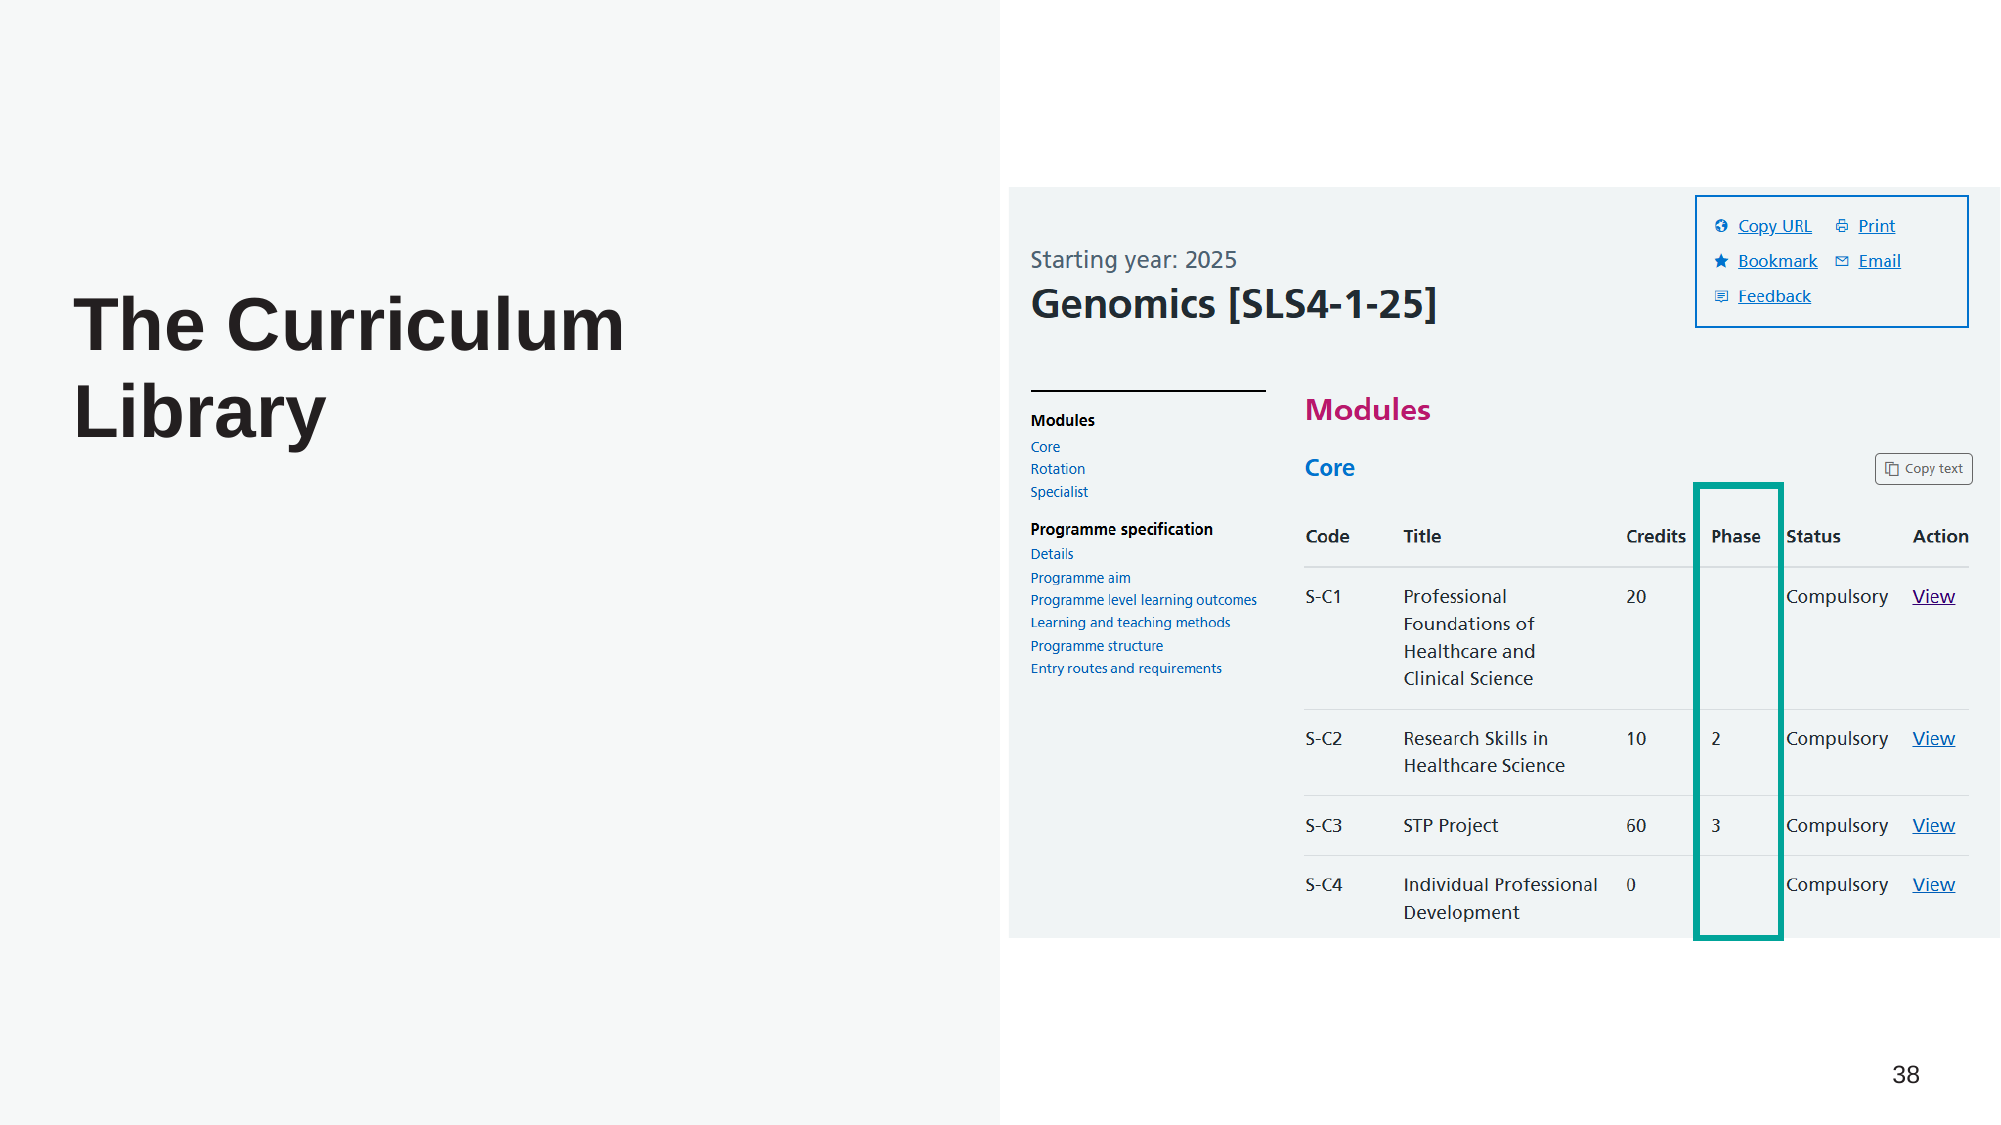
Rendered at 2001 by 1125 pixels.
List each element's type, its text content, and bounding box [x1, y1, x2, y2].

title The Curriculum Library [58, 270, 864, 784]
picture [1700, 489, 1778, 935]
picture [1008, 187, 2000, 938]
